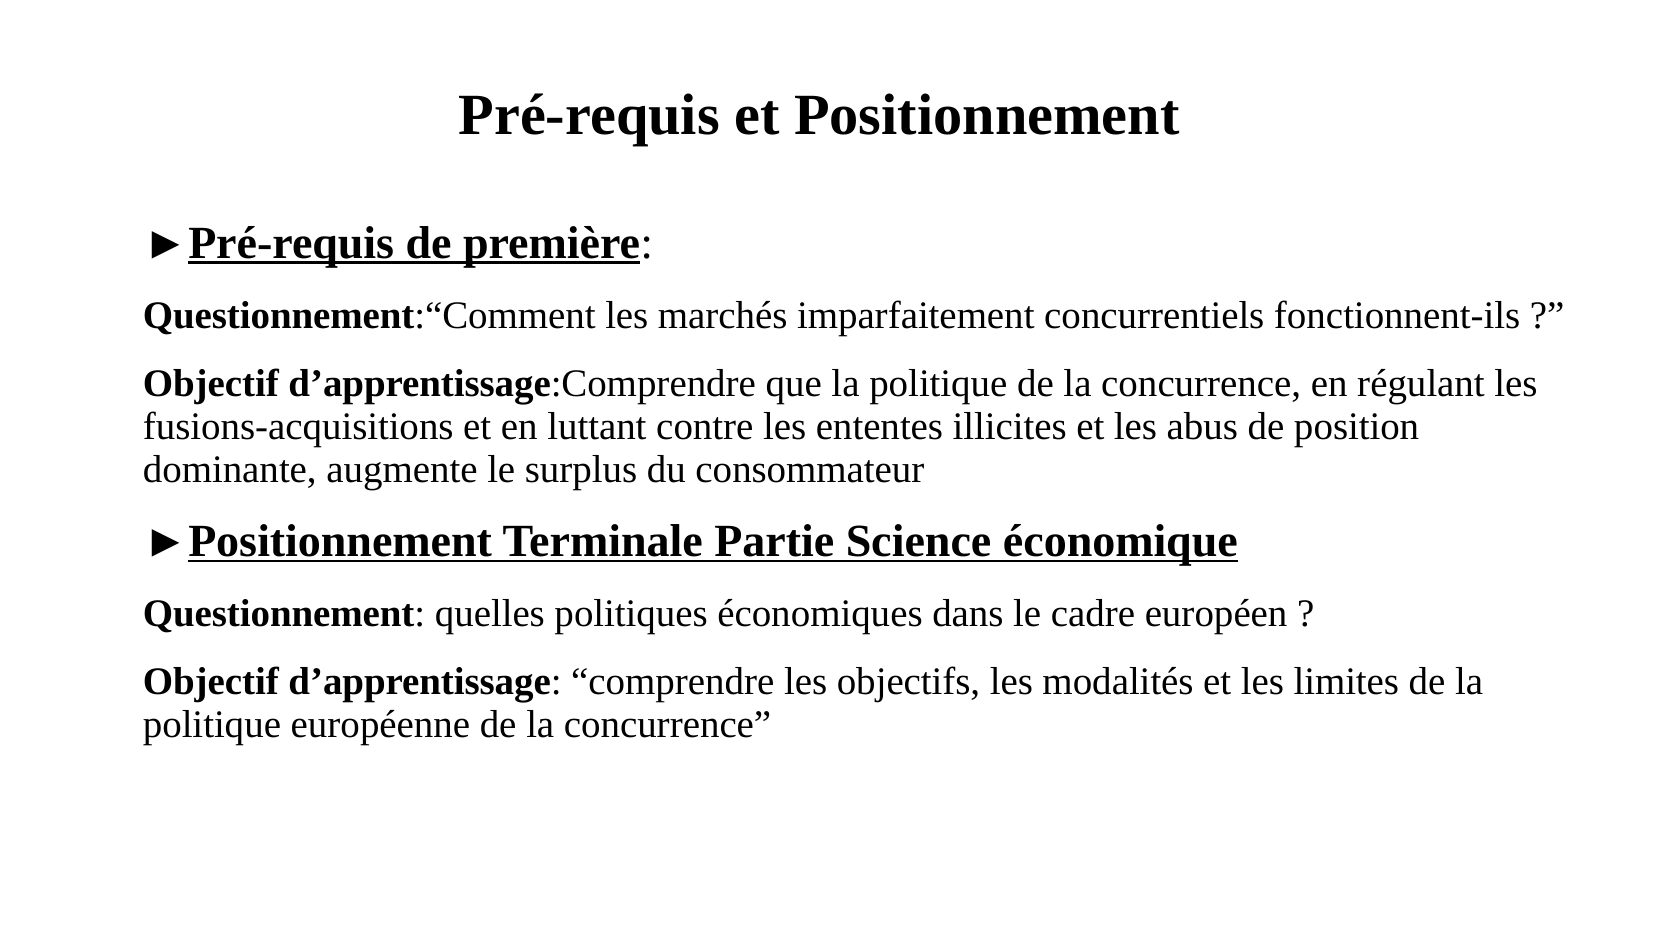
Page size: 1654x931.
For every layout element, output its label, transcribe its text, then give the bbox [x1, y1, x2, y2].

title Pré-requis et Positionnement [82, 37, 1571, 193]
list ►Pré-requis de première: Questionnement:“Comment les marchés imparfaitement concurrentiels fonctionnent-ils ?” Objectif d’apprentissage:Comprendre que la politique de la concurrence, en régulant les fusions-acquisitions et en luttant contre les ententes illicites et les abus de position dominante, augmente le surplus du consommateur ►Positionnement Terminale Partie Science économique Questionnement: quelles politiques économiques dans le cadre européen ? Objectif d’apprentissage: “comprendre les objectifs, les modalités et les limites de la politique européenne de la concurrence” [82, 217, 1571, 758]
